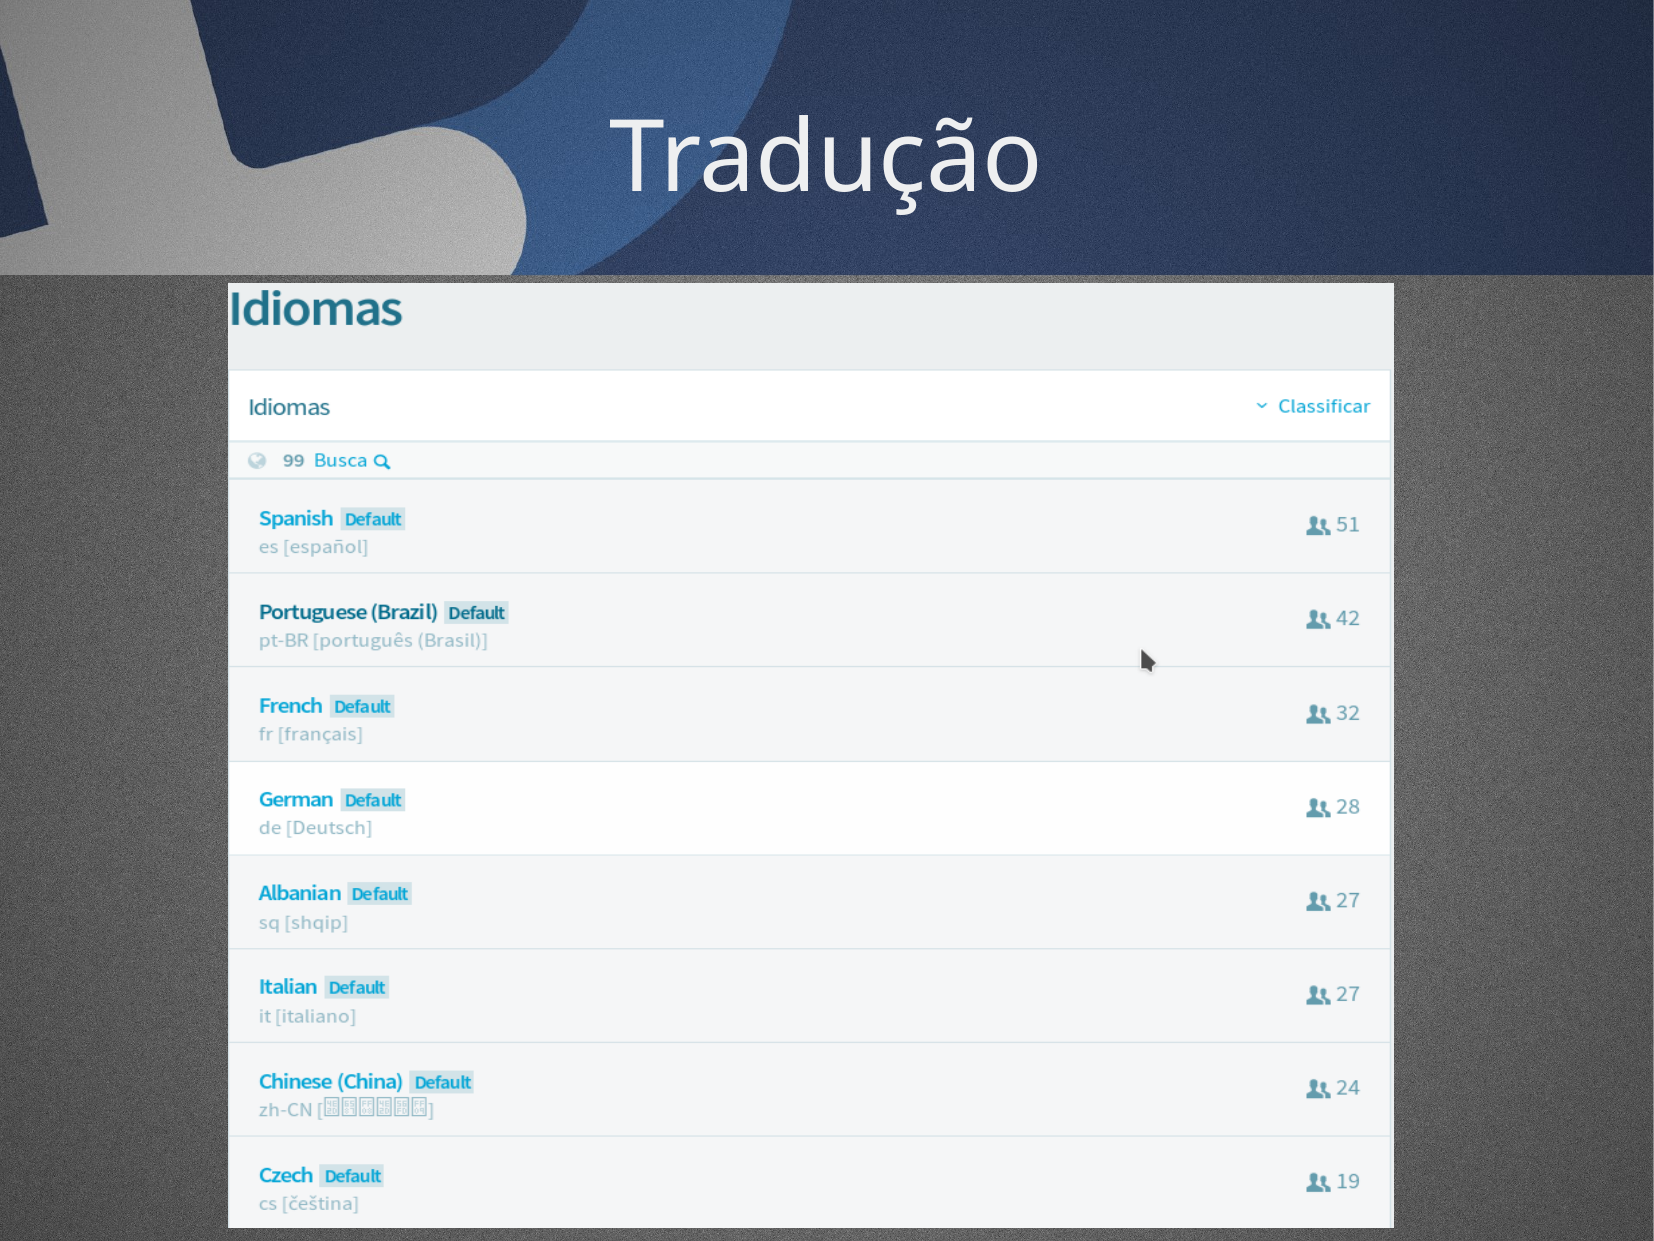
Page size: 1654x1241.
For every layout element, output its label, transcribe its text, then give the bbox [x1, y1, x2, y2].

title Tradução [82, 49, 1571, 257]
picture [0, 0, 1654, 1241]
